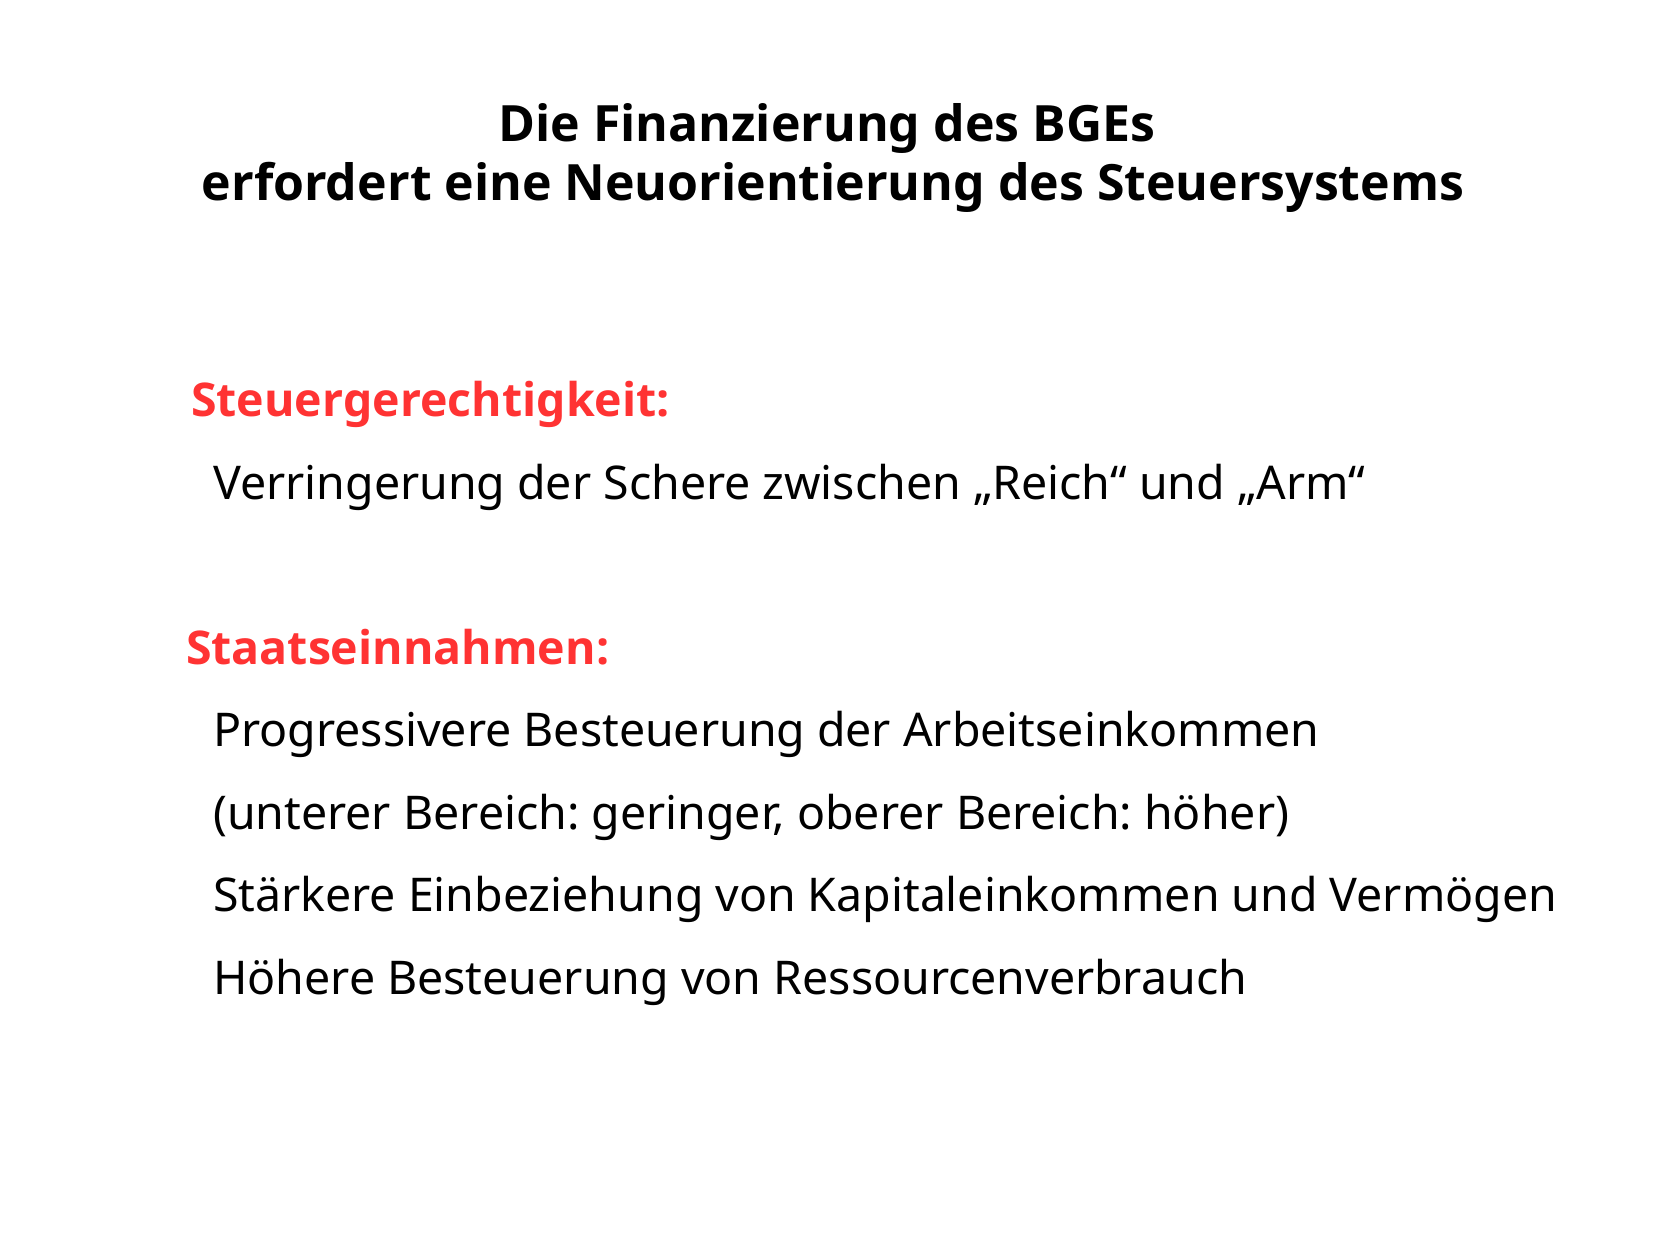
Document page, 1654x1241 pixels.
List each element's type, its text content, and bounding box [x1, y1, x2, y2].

title Die Finanzierung des BGEs erfordert eine Neuorientierung des Steuersystems [82, 49, 1571, 257]
list Steuergerechtigkeit: Verringerung der Schere zwischen „Reich“ und „Arm“ Staatseinnahmen: Progressivere Besteuerung der Arbeitseinkommen (unterer Bereich: geringer, oberer Bereich: höher) Stärkere Einbeziehung von Kapitaleinkommen und Vermögen Höhere Besteuerung von Ressourcenverbrauch [82, 290, 1571, 1010]
